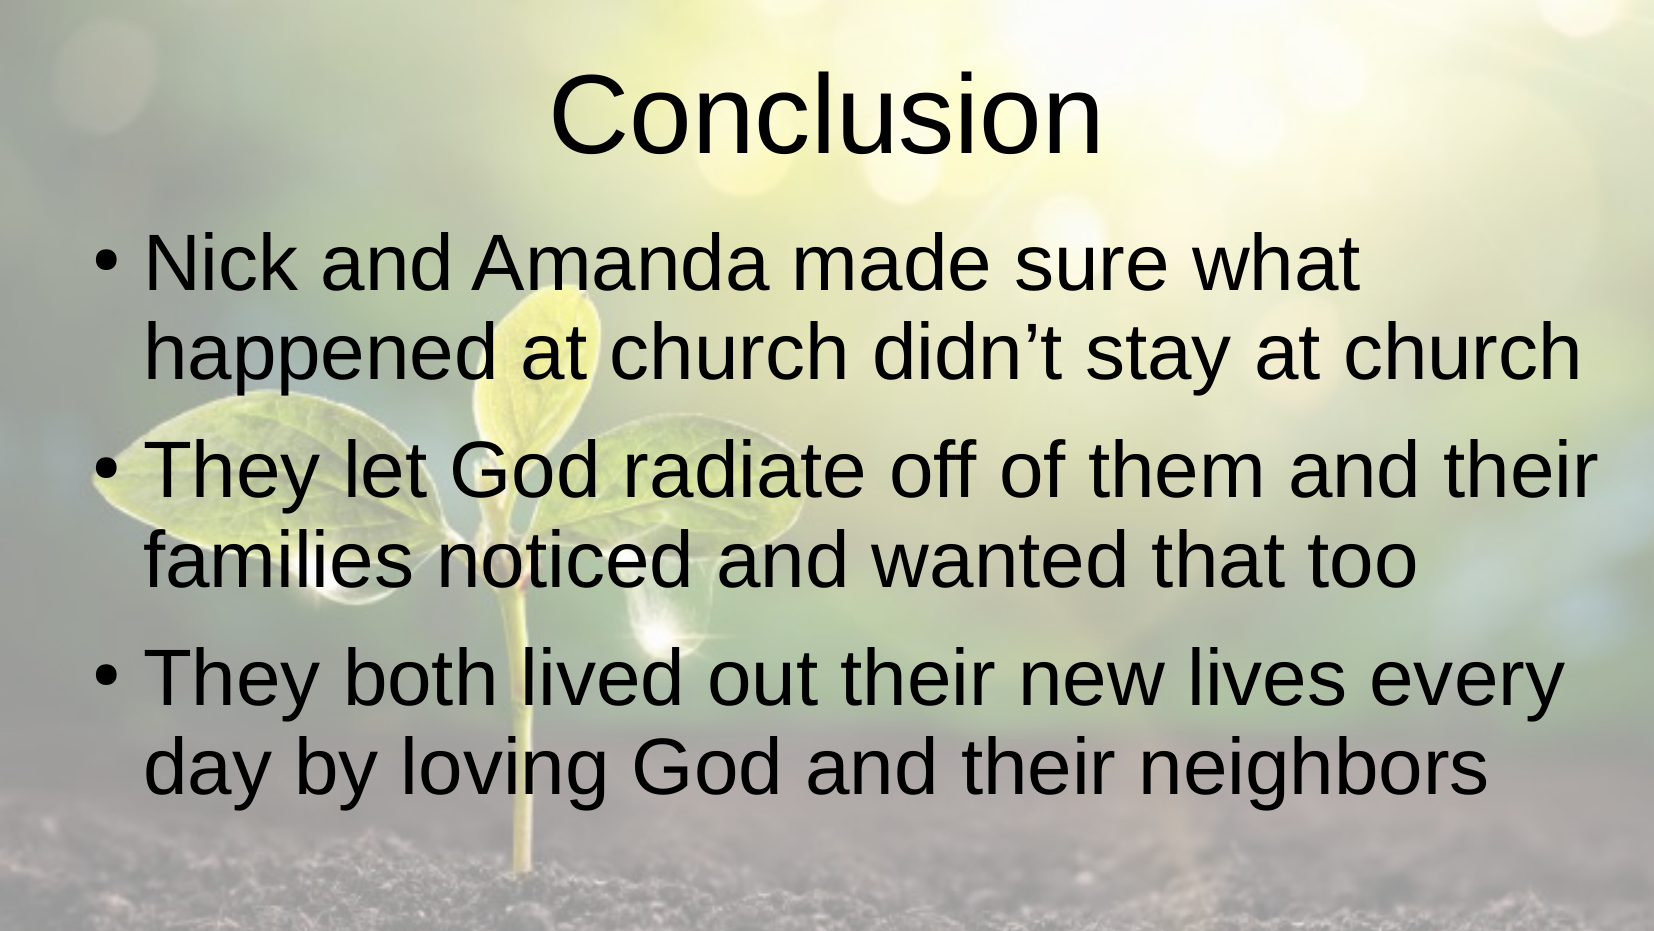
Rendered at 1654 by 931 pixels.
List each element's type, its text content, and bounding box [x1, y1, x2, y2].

list Nick and Amanda made sure what happened at church didn’t stay at church They let God radiate off of them and their families noticed and wanted that too They both lived out their new lives every day by loving God and their neighbors [75, 217, 1613, 901]
picture [0, 0, 1654, 931]
title Conclusion [82, 37, 1571, 193]
